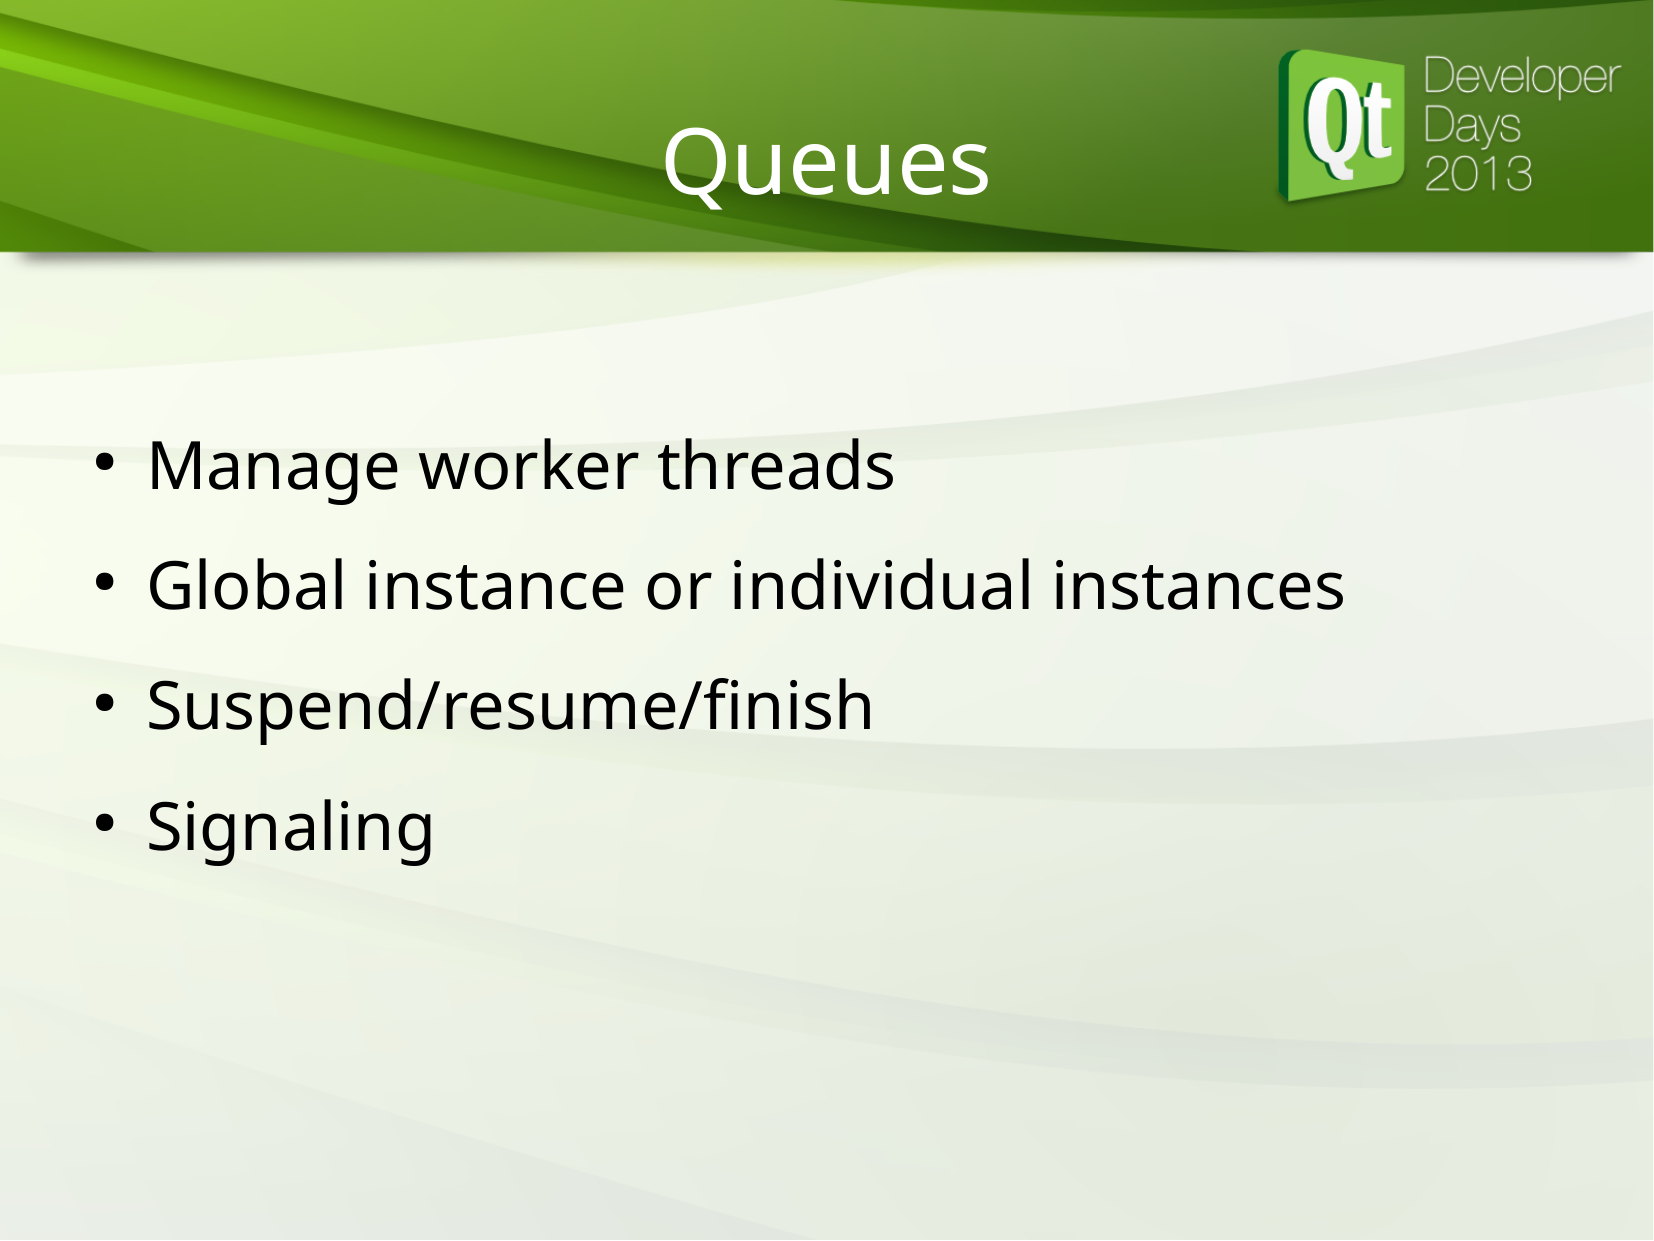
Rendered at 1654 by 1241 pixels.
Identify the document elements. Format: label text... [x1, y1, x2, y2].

list Manage worker threads Global instance or individual instances Suspend/resume/finish Signaling [75, 297, 1576, 1201]
title Queues [82, 55, 1571, 263]
picture [0, 0, 1654, 1240]
